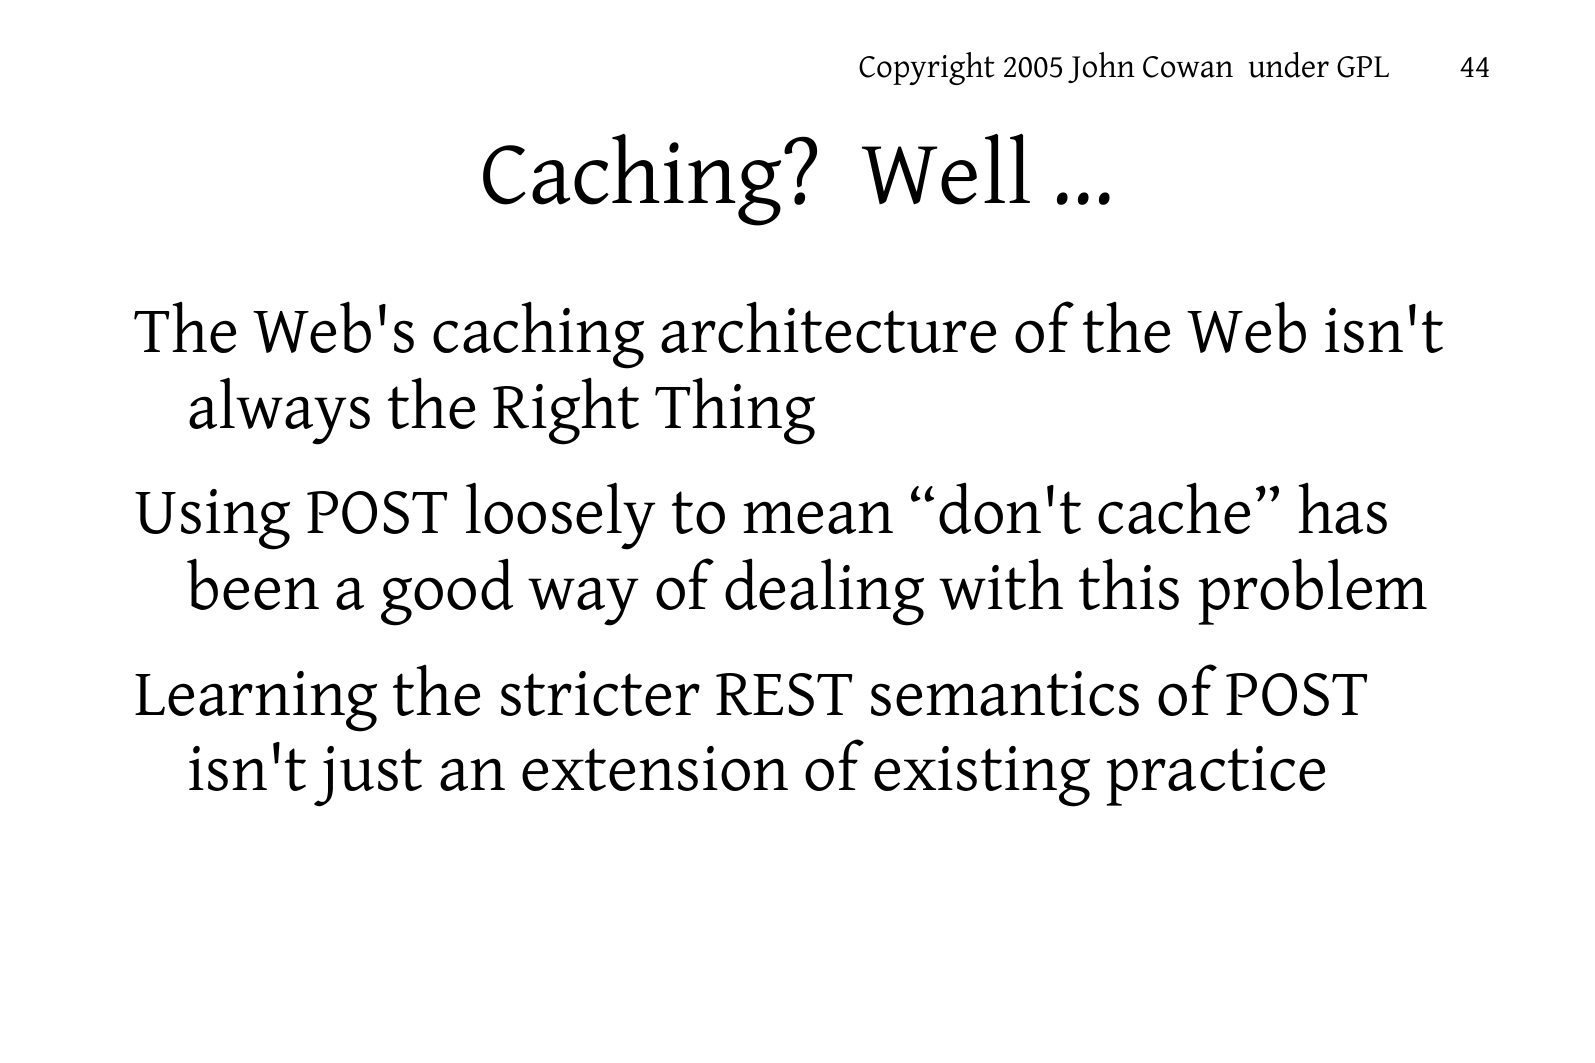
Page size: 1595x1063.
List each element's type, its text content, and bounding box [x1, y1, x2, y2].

title Caching? Well ... [117, 88, 1479, 266]
list The Web's caching architecture of the Web isn't always the Right Thing Using POST loosely to mean “don't cache” has been a good way of dealing with this problem Learning the stricter REST semantics of POST isn't just an extension of existing practice [117, 295, 1479, 1063]
